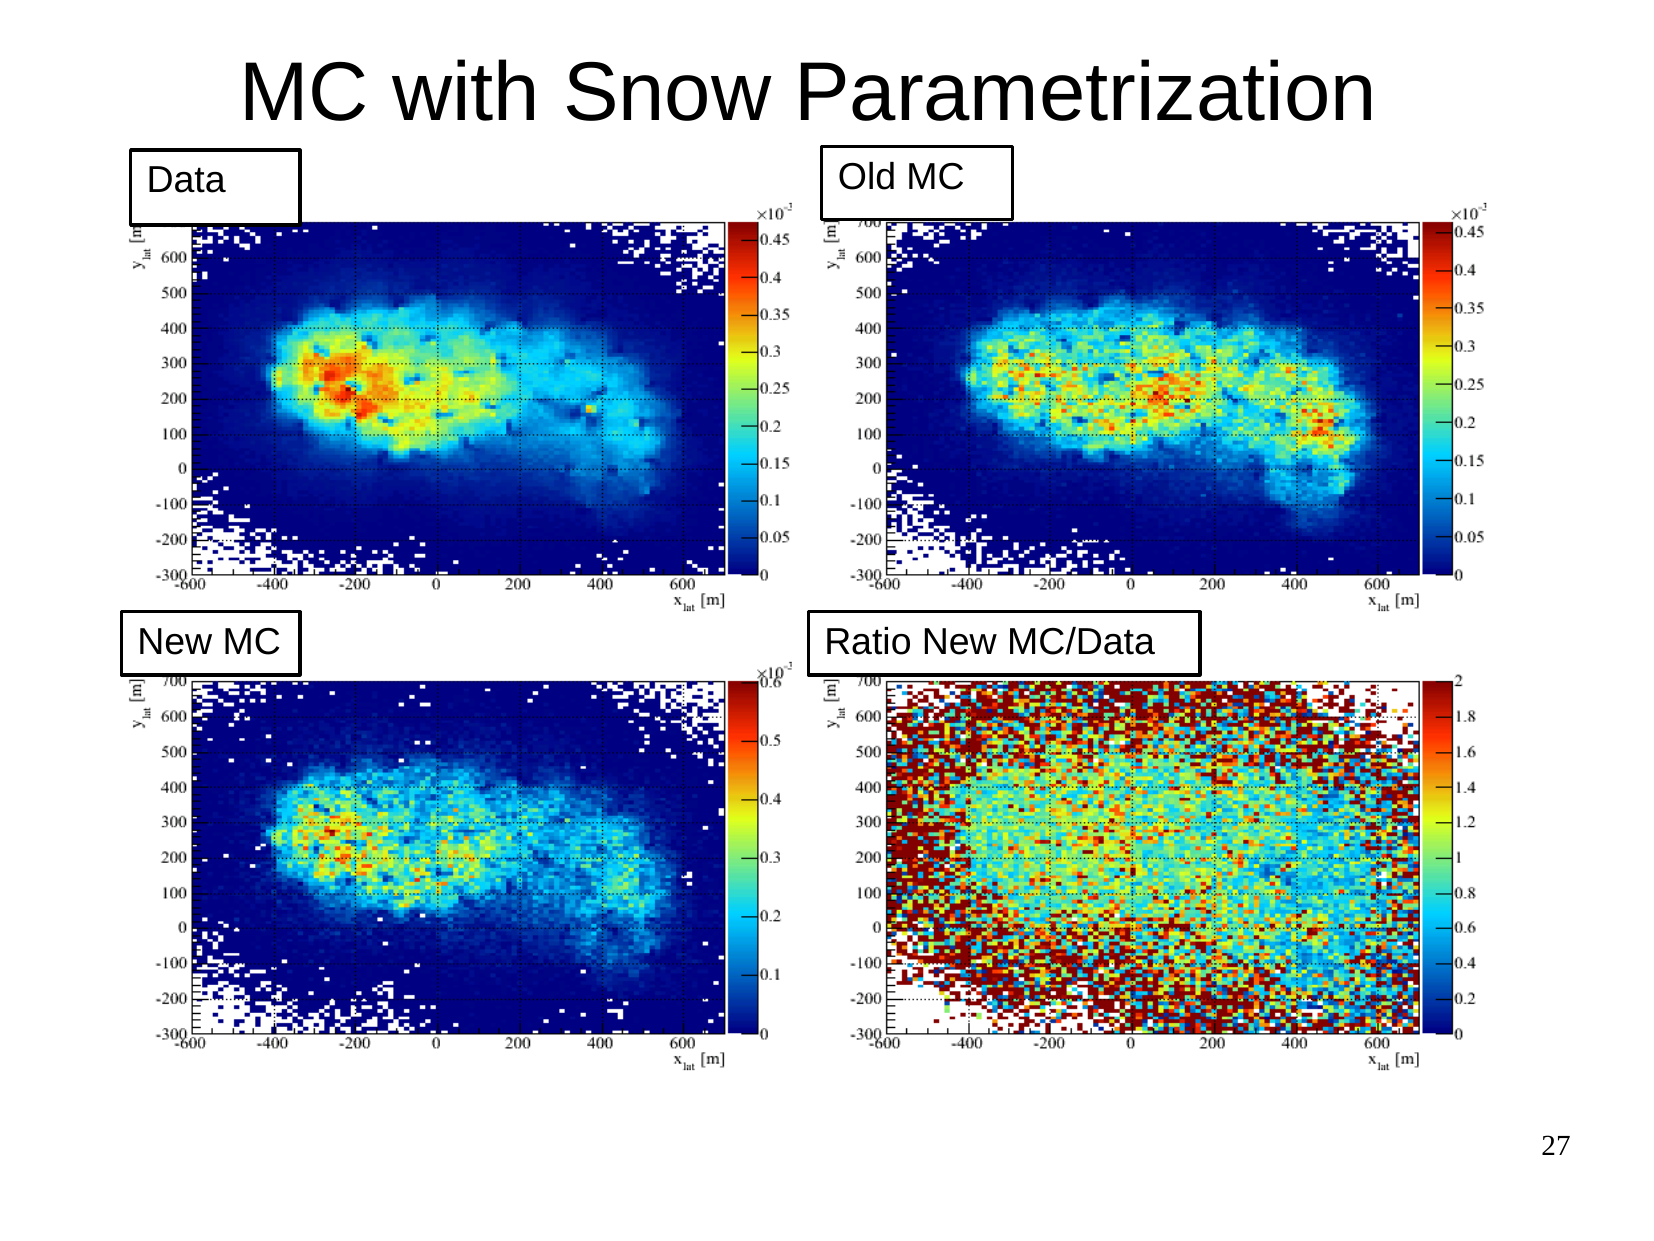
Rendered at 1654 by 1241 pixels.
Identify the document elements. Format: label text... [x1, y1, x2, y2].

picture [112, 170, 1501, 1088]
text_box Data [130, 150, 301, 226]
text_box Ratio New MC/Data [808, 611, 1201, 676]
text_box New MC [121, 611, 301, 676]
text_box MC with Snow Parametrization [225, 37, 1393, 146]
text_box Old MC [821, 146, 1013, 220]
